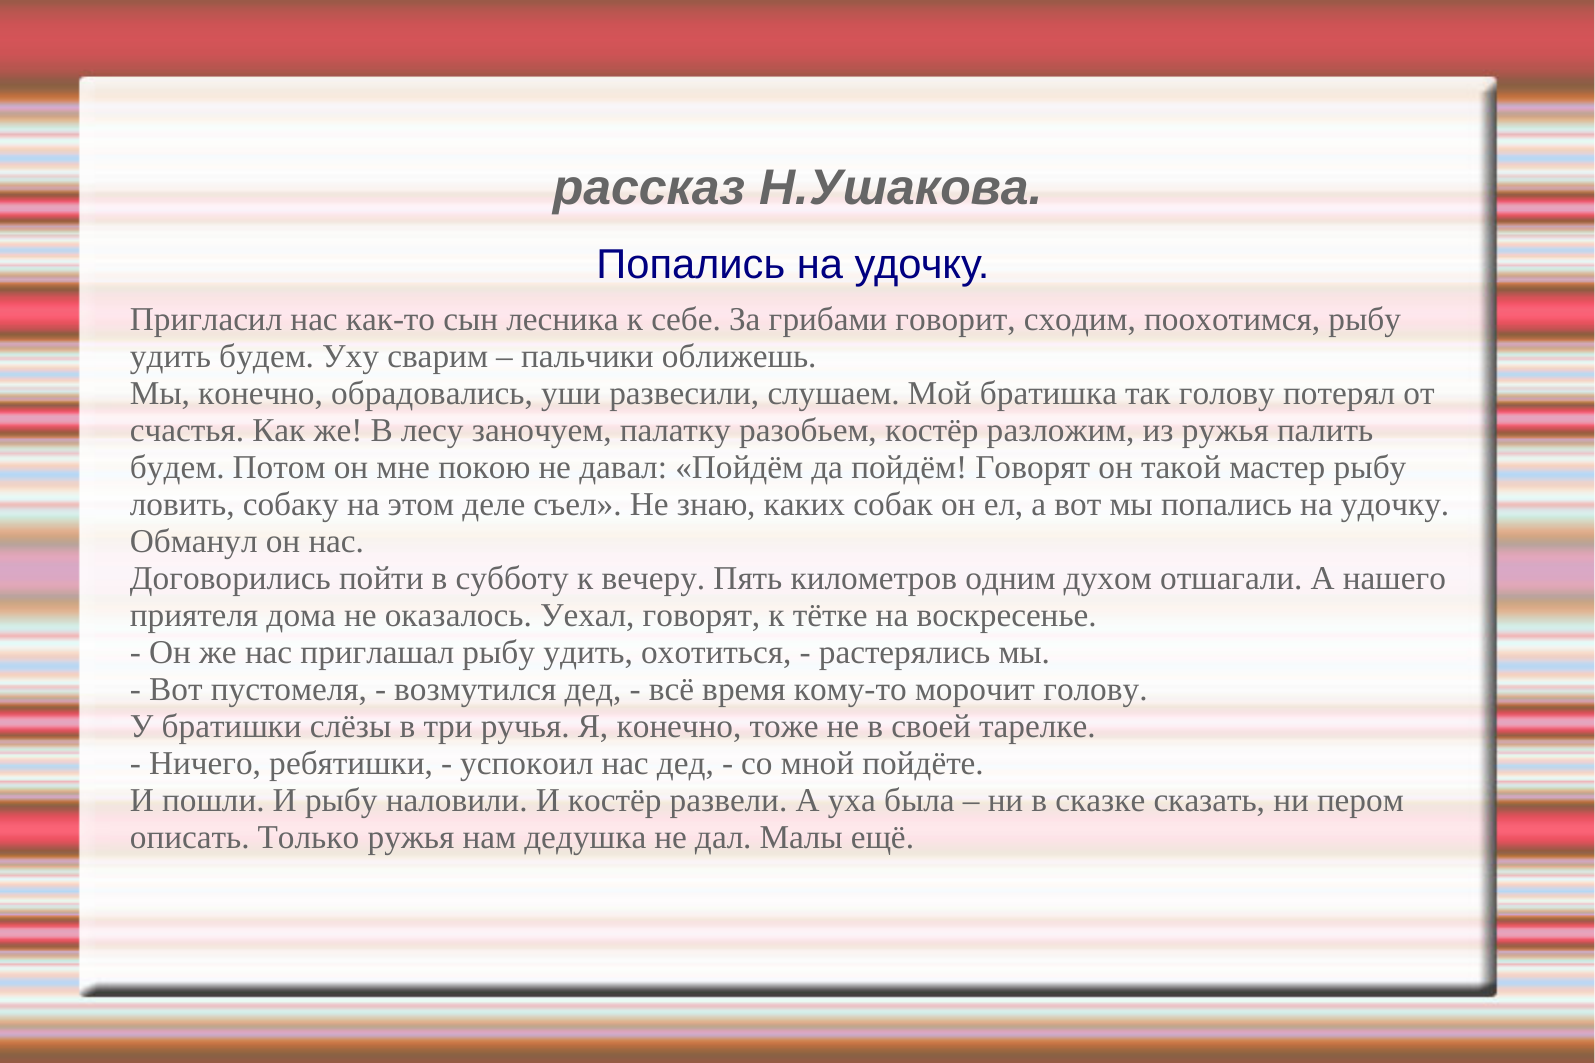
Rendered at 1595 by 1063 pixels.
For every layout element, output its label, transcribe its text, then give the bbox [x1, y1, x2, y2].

list Пригласил нас как-то сын лесника к себе. За грибами говорит, сходим, поохотимся, рыбу удить будем. Уху сварим – пальчики оближешь. Мы, конечно, обрадовались, уши развесили, слушаем. Мой братишка так голову потерял от счастья. Как же! В лесу заночуем, палатку разобьем, костёр разложим, из ружья палить будем. Потом он мне покою не давал: «Пойдём да пойдём! Говорят он такой мастер рыбу ловить, собаку на этом деле съел». Не знаю, каких собак он ел, а вот мы попались на удочку. Обманул он нас. Договорились пойти в субботу к вечеру. Пять километров одним духом отшагали. А нашего приятеля дома не оказалось. Уехал, говорят, к тётке на воскресенье. - Он же нас приглашал рыбу удить, охотиться, - растерялись мы. - Вот пустомеля, - возмутился дед, - всё время кому-то морочит голову. У братишки слёзы в три ручья. Я, конечно, тоже не в своей тарелке. - Ничего, ребятишки, - успокоил нас дед, - со мной пойдёте. И пошли. И рыбу наловили. И костёр развели. А уха была – ни в сказке сказать, ни пером описать. Только ружья нам дедушка не дал. Малы ещё. [130, 300, 1462, 971]
title рассказ Н.Ушакова. [117, 98, 1479, 276]
picture [0, 0, 1595, 1063]
text_box Попались на удочку. [581, 233, 1004, 296]
